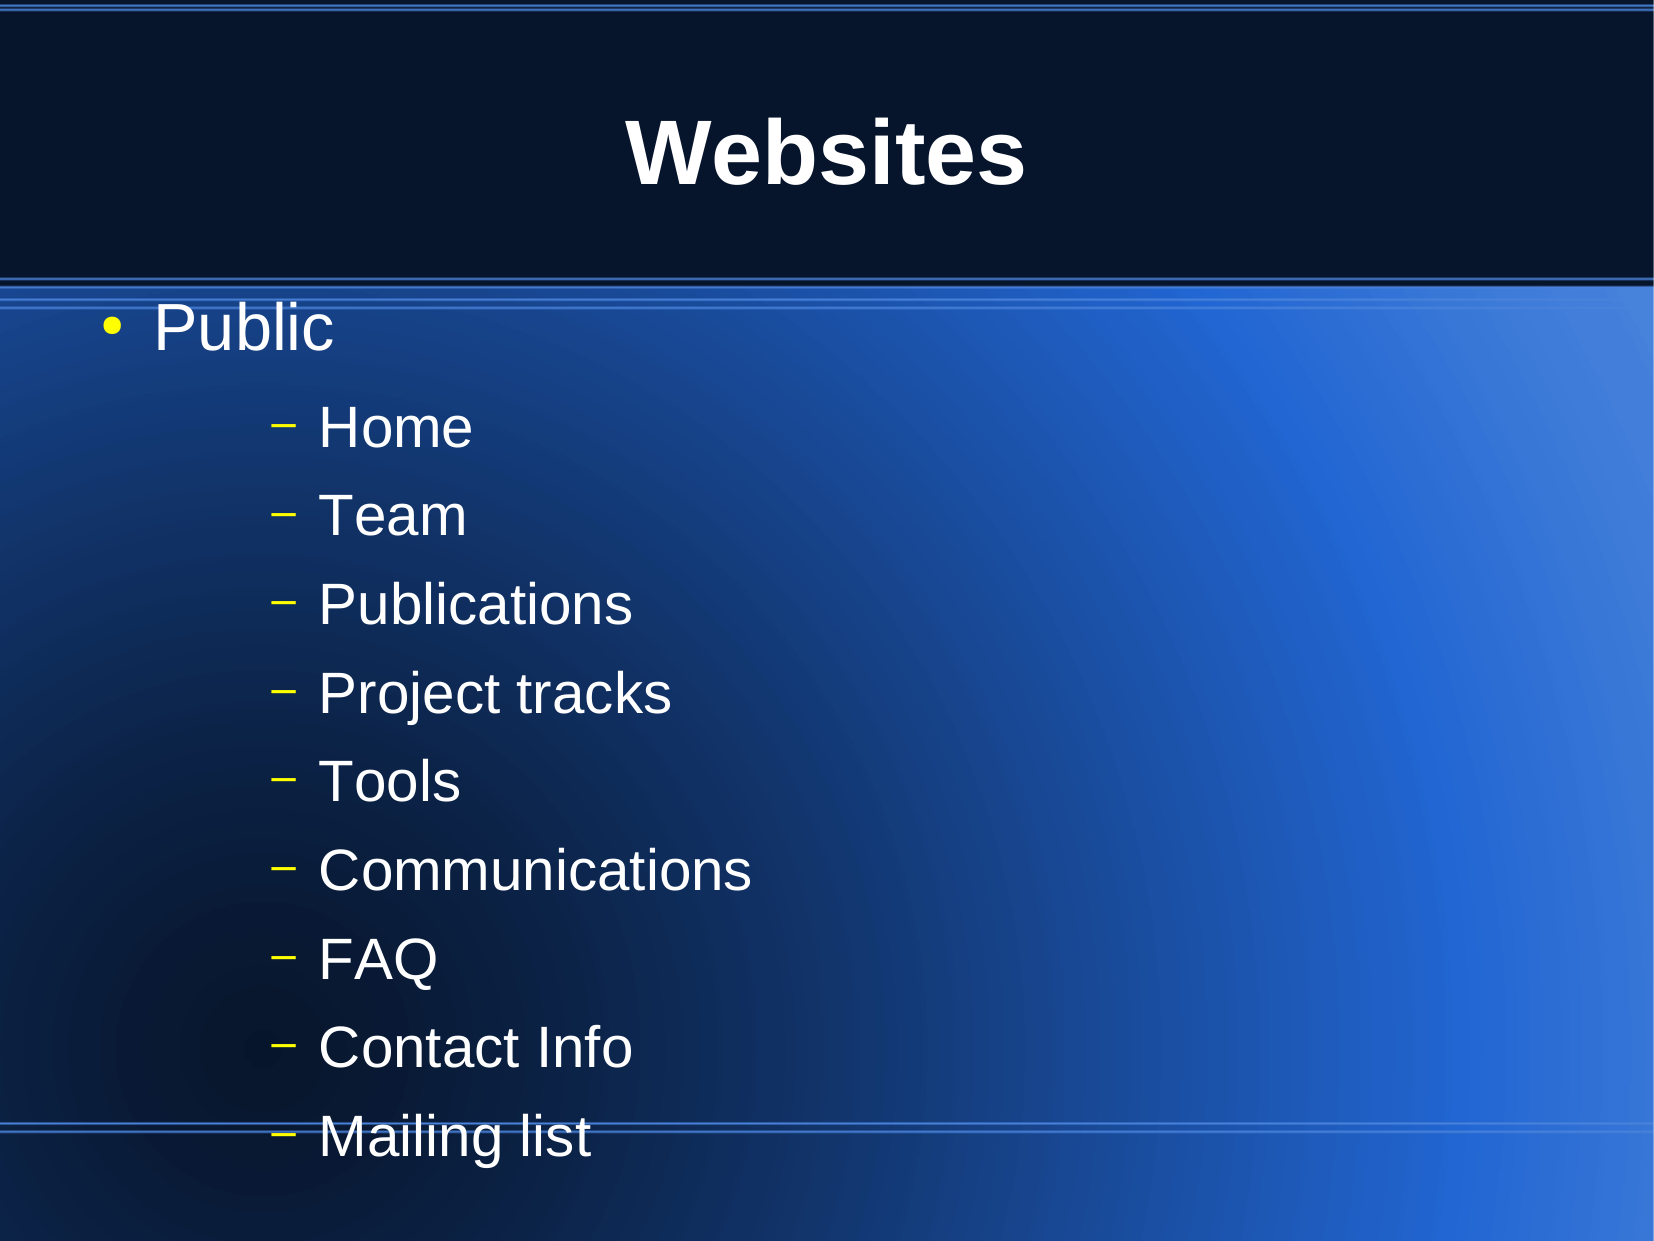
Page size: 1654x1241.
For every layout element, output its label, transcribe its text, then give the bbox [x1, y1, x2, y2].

title Websites [82, 49, 1571, 257]
list Public Home Team Publications Project tracks Tools Communications FAQ Contact Info Mailing list [82, 290, 1571, 1167]
picture [0, 0, 1654, 1241]
